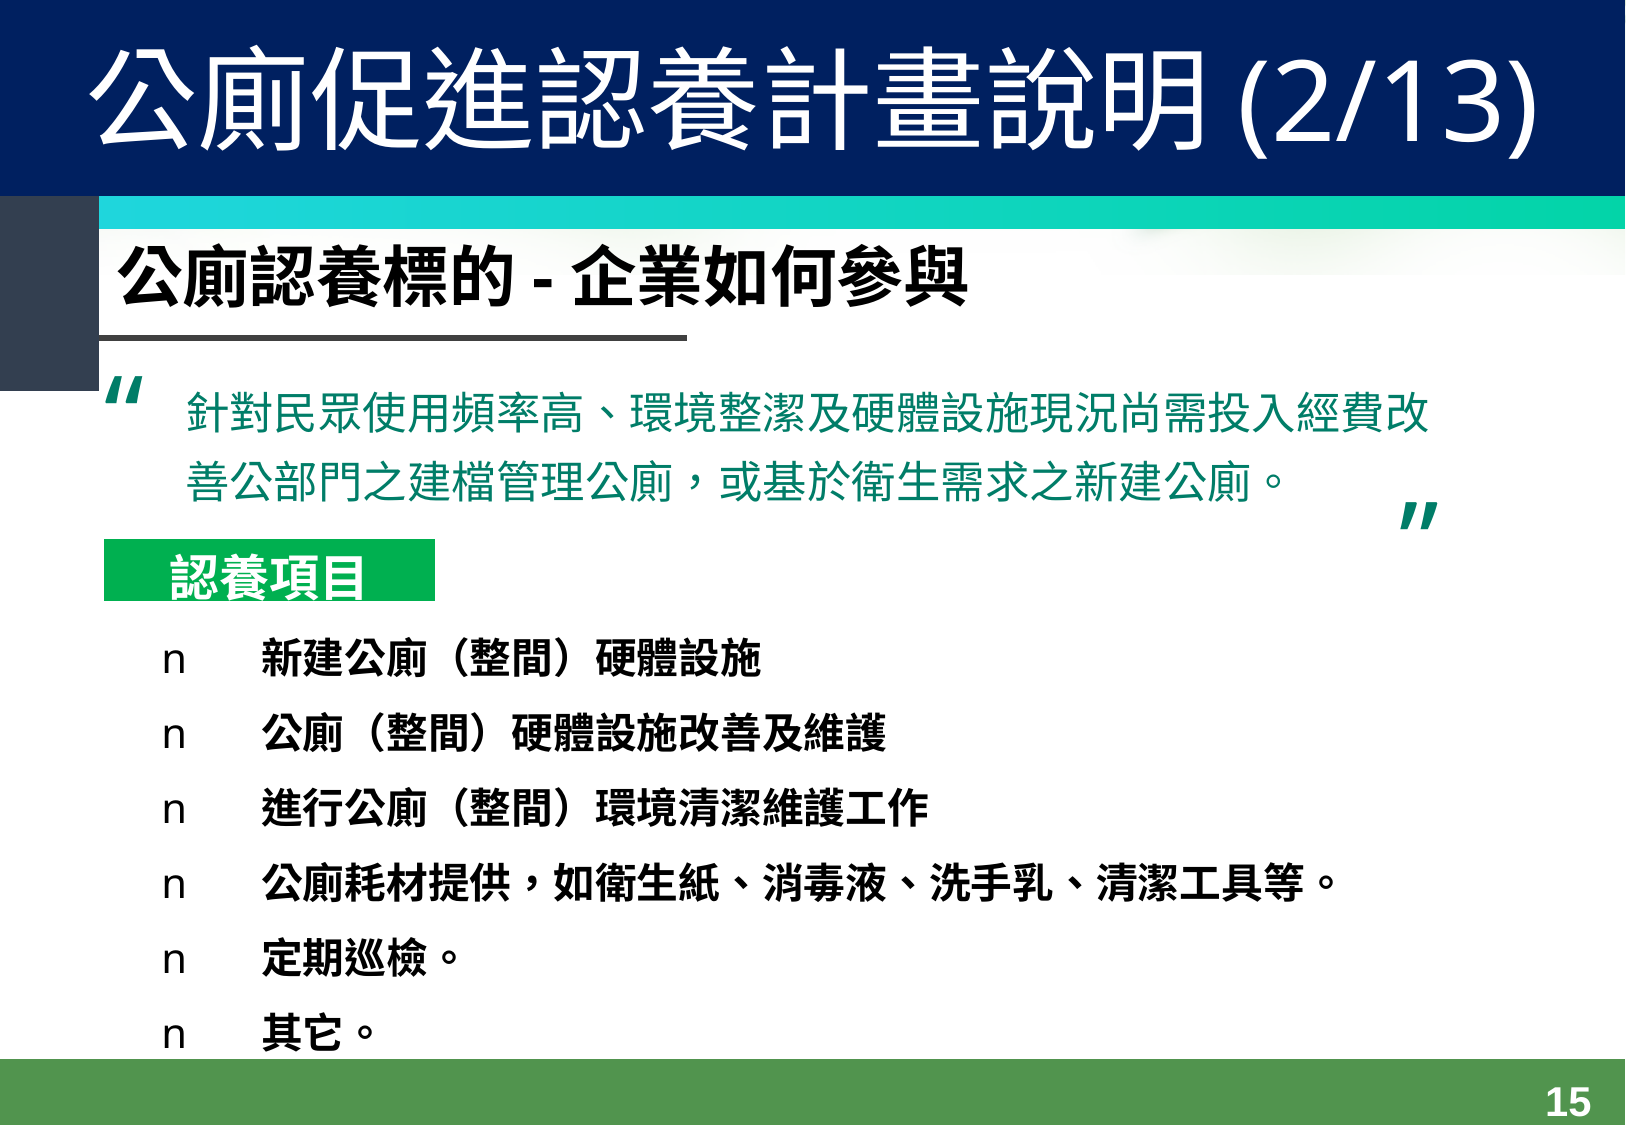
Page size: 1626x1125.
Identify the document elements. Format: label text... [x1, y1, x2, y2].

text_box 新建公廁（整間）硬體設施 公廁（整間）硬體設施改善及維護 進行公廁（整間）環境清潔維護工作 公廁耗材提供，如衛生紙、消毒液、洗手乳、清潔工具等。 定期巡檢。 其它。 [146, 599, 1439, 1062]
text_box [1530, 1067, 1625, 1108]
text_box [0, 0, 1625, 391]
text_box 針對民眾使用頻率高、環境整潔及硬體設施現況尚需投入經費改善公部門之建檔管理公廁，或基於衛生需求之新建公廁。 [170, 362, 1450, 515]
text_box 認養項目 [104, 539, 435, 601]
text_box ” [1385, 463, 1455, 611]
text_box “ [89, 338, 159, 485]
text_box 公廁促進認養計畫說明(2/13) [56, 21, 1569, 173]
text_box 公廁認養標的-企業如何參與 [101, 229, 1120, 323]
